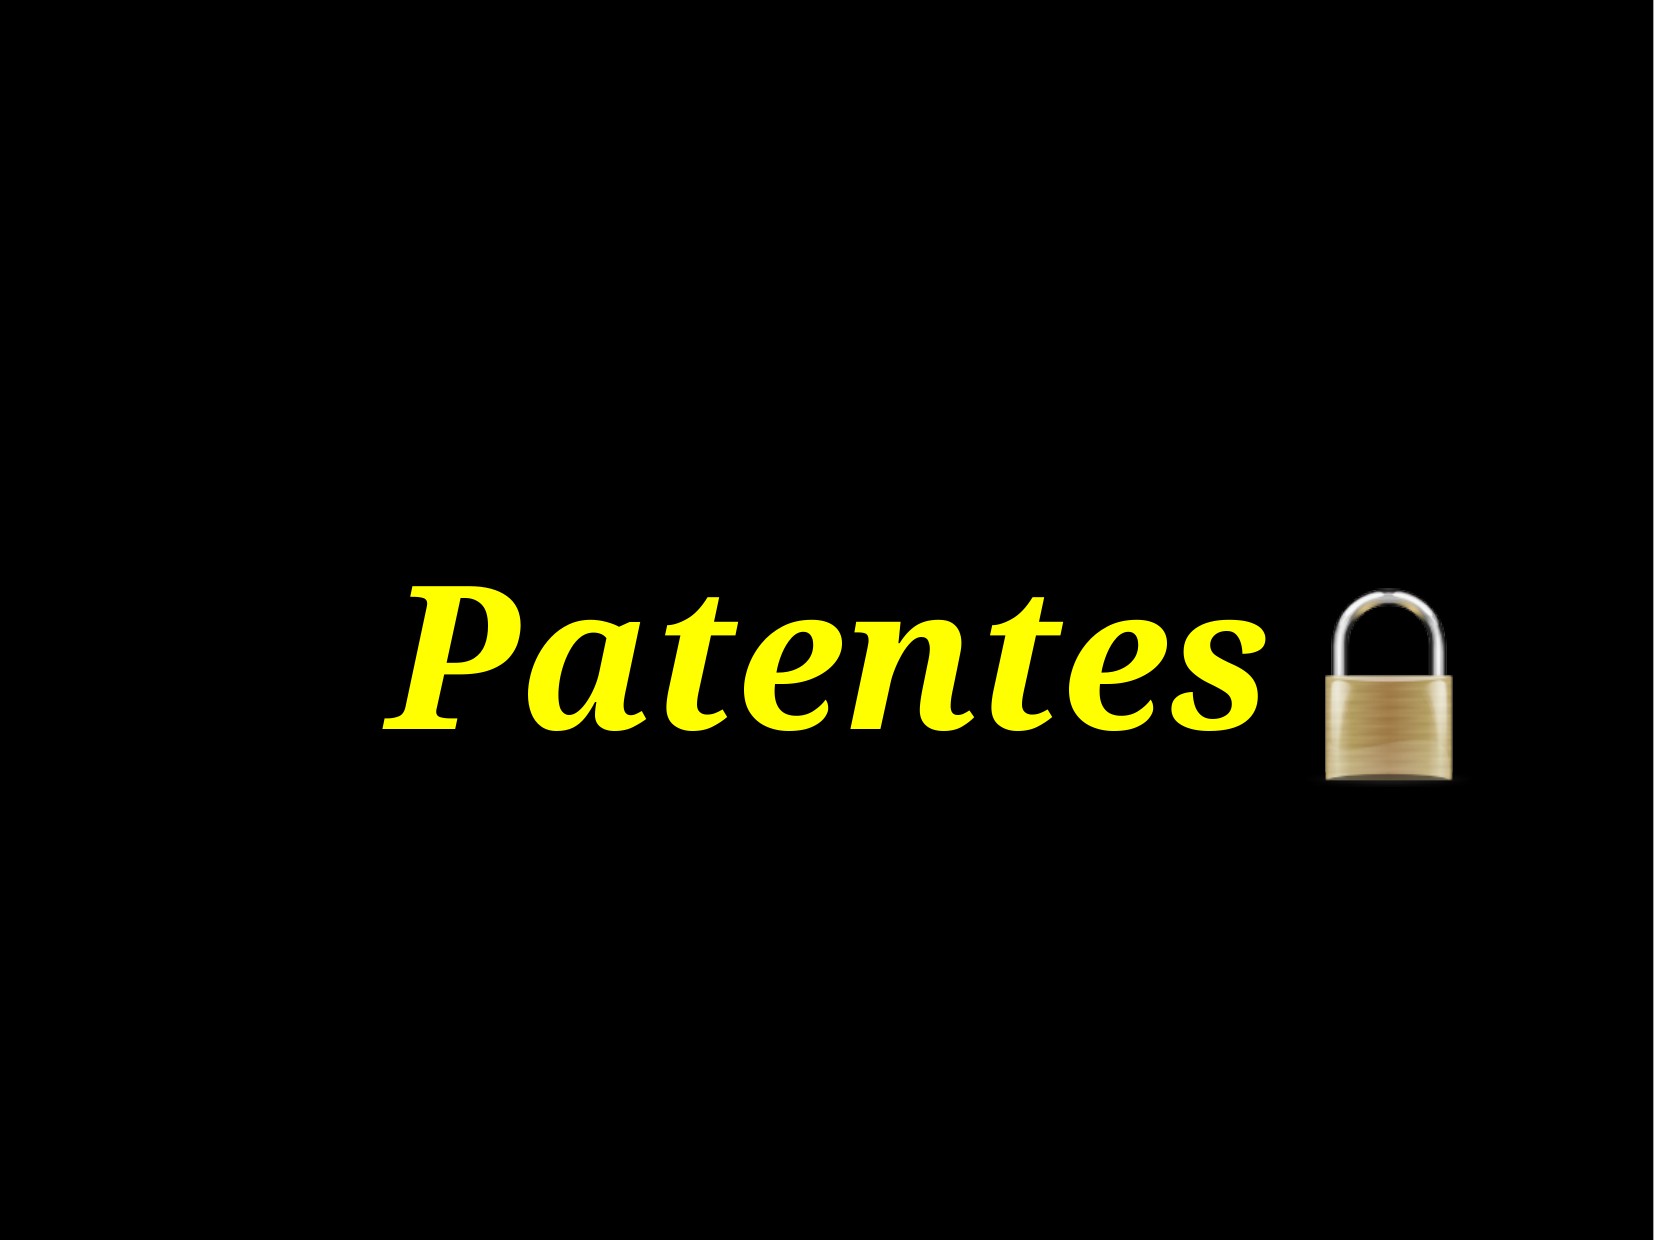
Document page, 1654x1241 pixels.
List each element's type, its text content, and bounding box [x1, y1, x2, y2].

picture [1288, 586, 1489, 787]
title Patentes [194, 316, 1465, 988]
